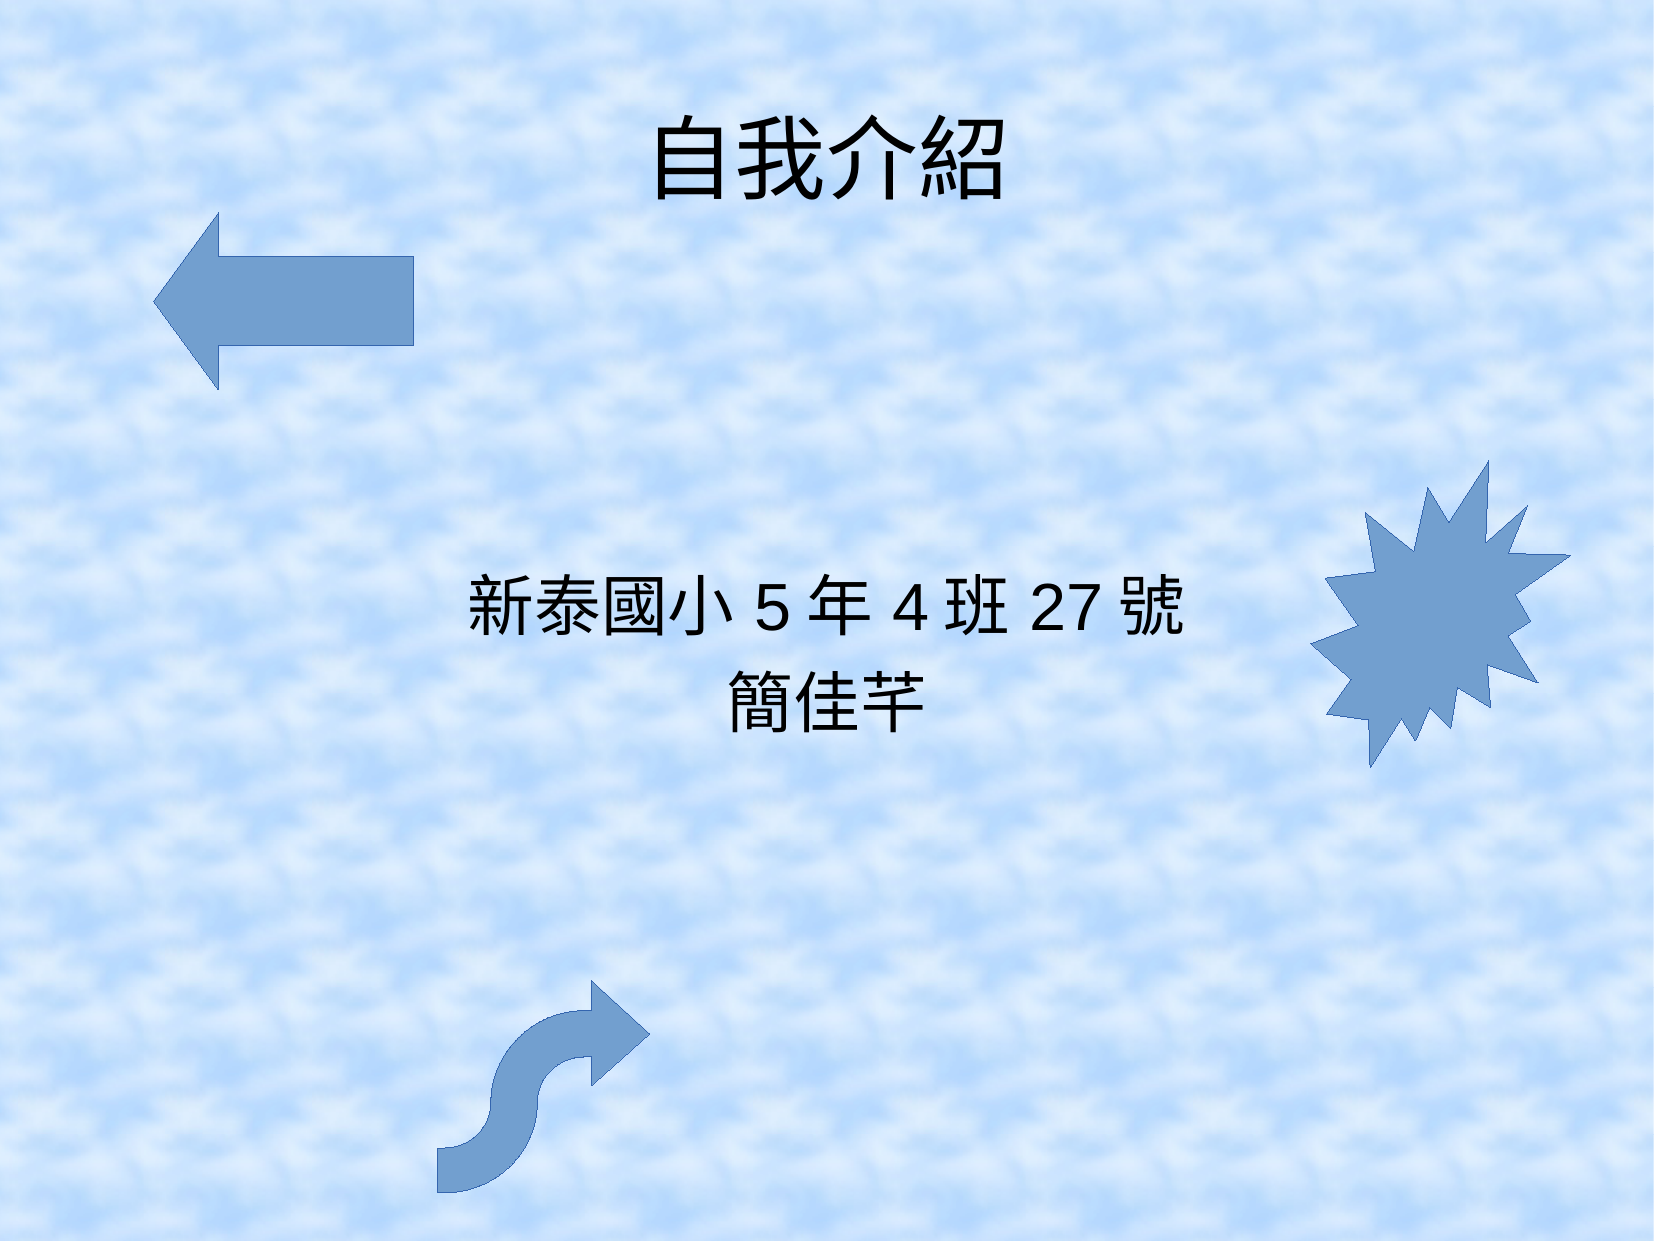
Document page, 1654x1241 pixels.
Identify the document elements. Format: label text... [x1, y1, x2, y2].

text_box [1310, 460, 1571, 768]
text_box [437, 980, 650, 1193]
picture [0, 0, 1654, 1241]
title 自我介紹 [82, 49, 1571, 257]
subtitle 新泰國小5年4班27號 簡佳芊 [82, 290, 1571, 1010]
text_box [153, 212, 414, 390]
